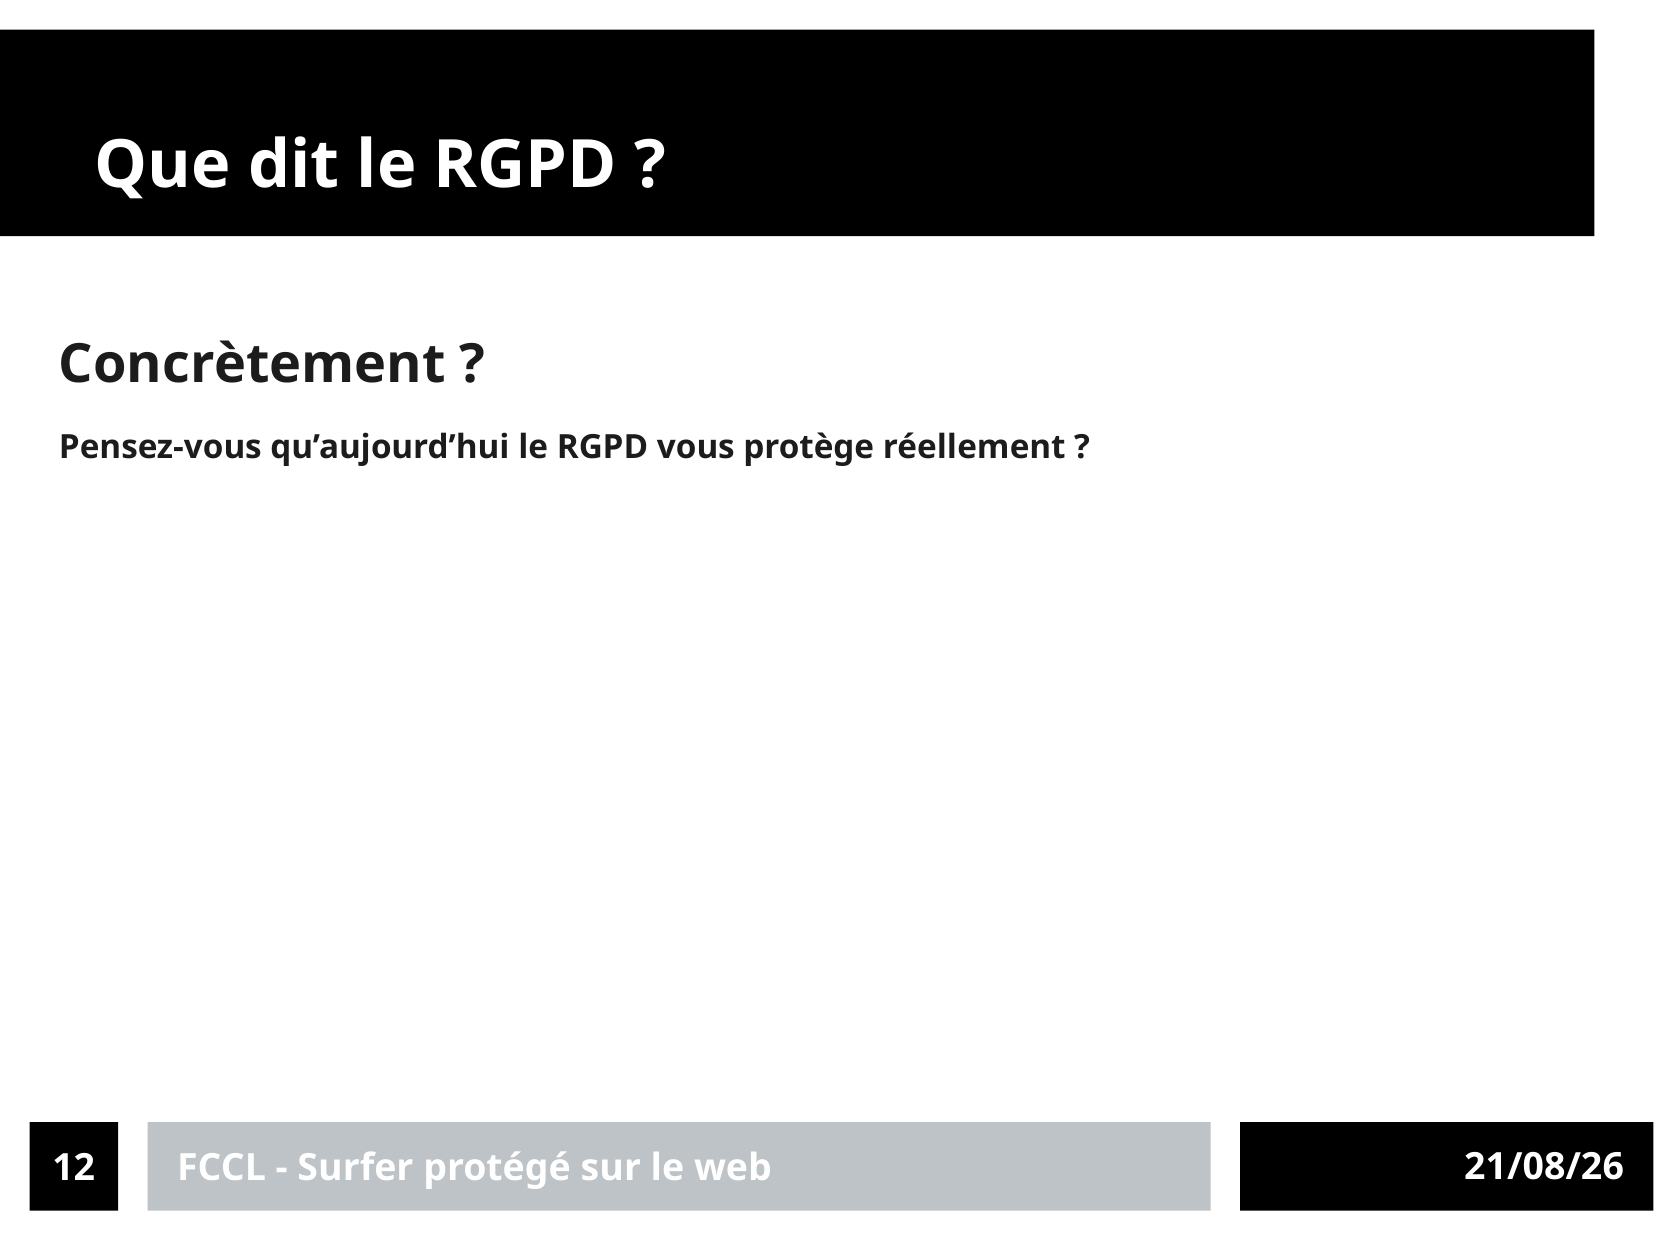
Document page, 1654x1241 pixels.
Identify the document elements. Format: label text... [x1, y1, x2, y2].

title Que dit le RGPD ? [59, 59, 1595, 207]
list Concrètement ? Pensez-vous qu’aujourd’hui le RGPD vous protège réellement ? [59, 324, 1565, 1093]
